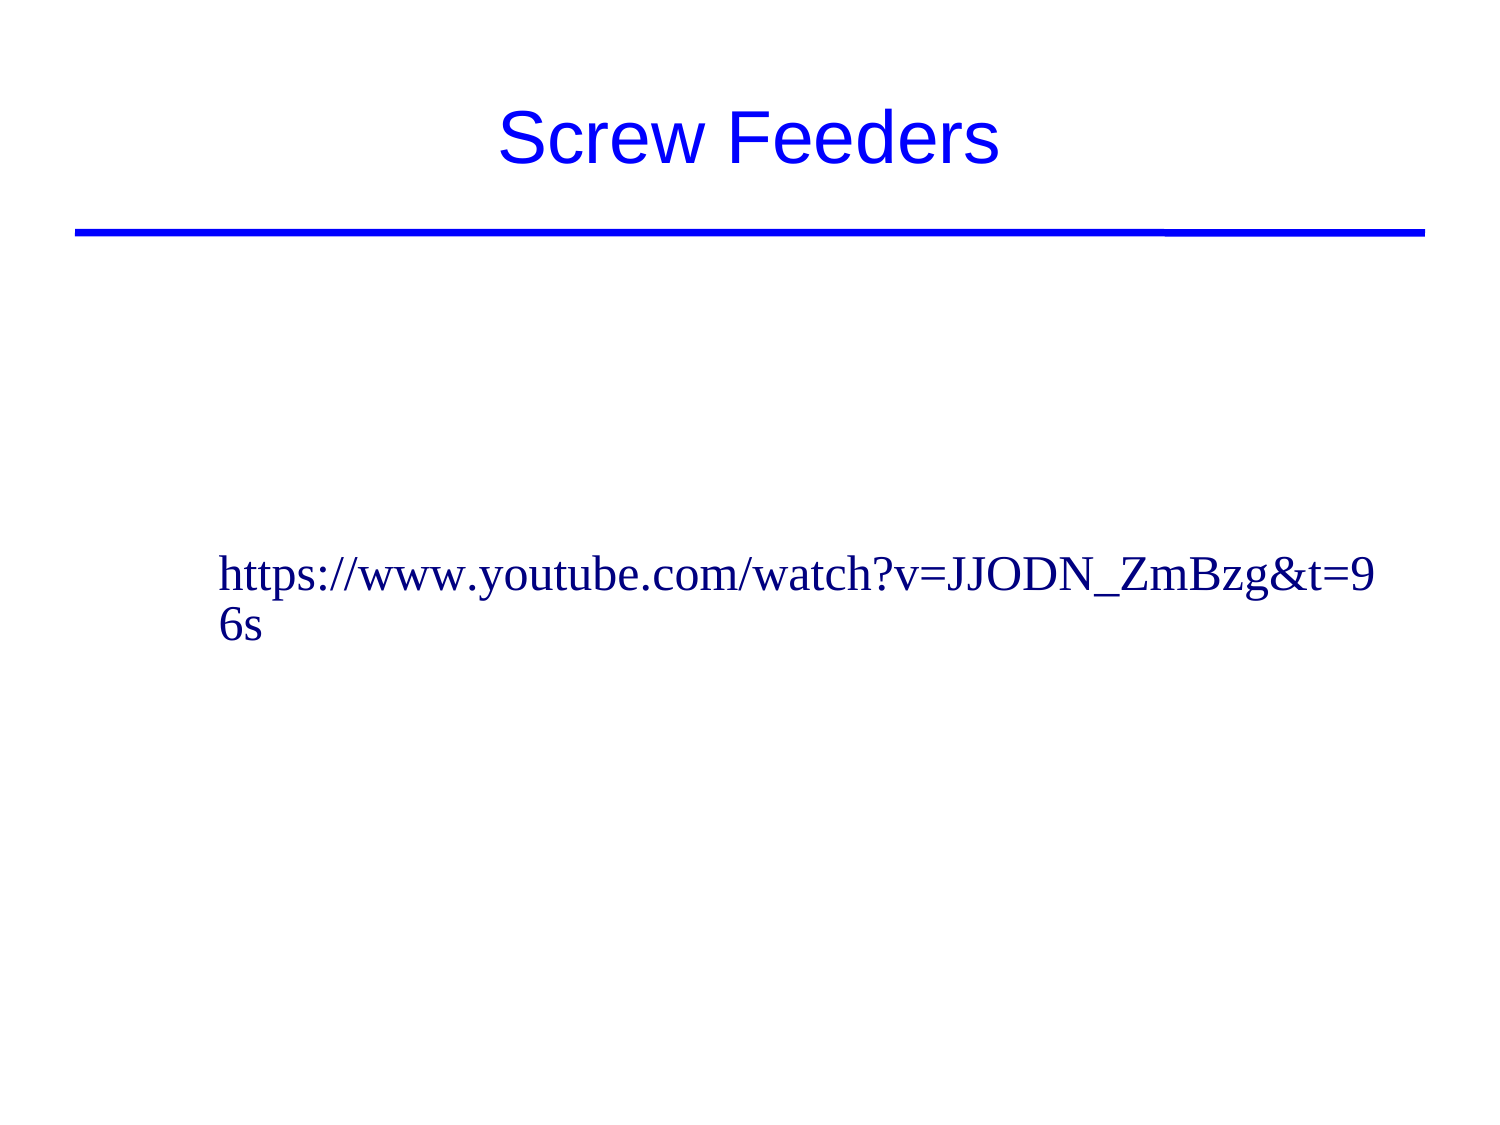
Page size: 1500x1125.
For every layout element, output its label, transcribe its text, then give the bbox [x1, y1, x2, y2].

title Screw Feeders [75, 44, 1424, 232]
text_box https://www.youtube.com/watch?v=JJODN_ZmBzg&t=96s [203, 533, 1406, 608]
